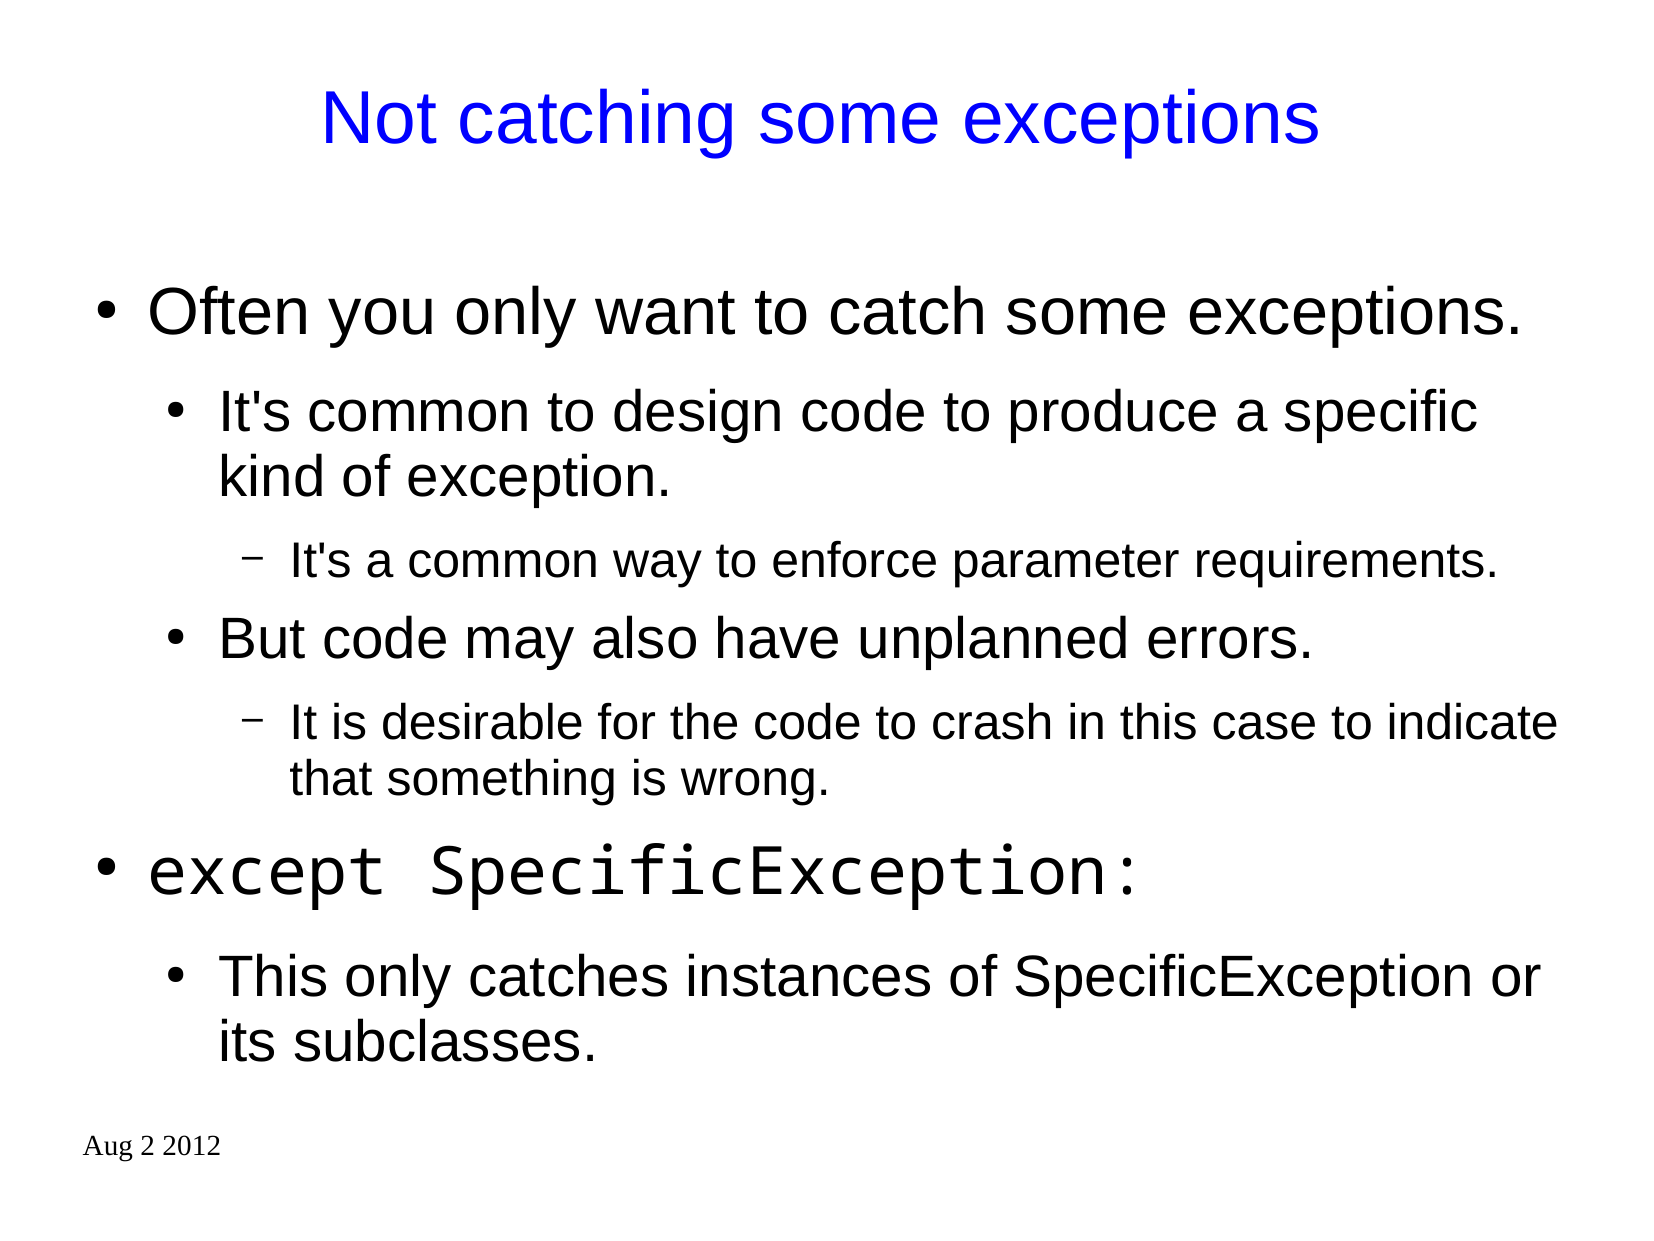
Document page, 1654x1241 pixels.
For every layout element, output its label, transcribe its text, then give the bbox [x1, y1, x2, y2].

title Not catching some exceptions [76, 58, 1565, 178]
list Often you only want to catch some exceptions. It's common to design code to produce a specific kind of exception. It's a common way to enforce parameter requirements. But code may also have unplanned errors. It is desirable for the code to crash in this case to indicate that something is wrong. except SpecificException: This only catches instances of SpecificException or its subclasses. [76, 274, 1565, 1093]
